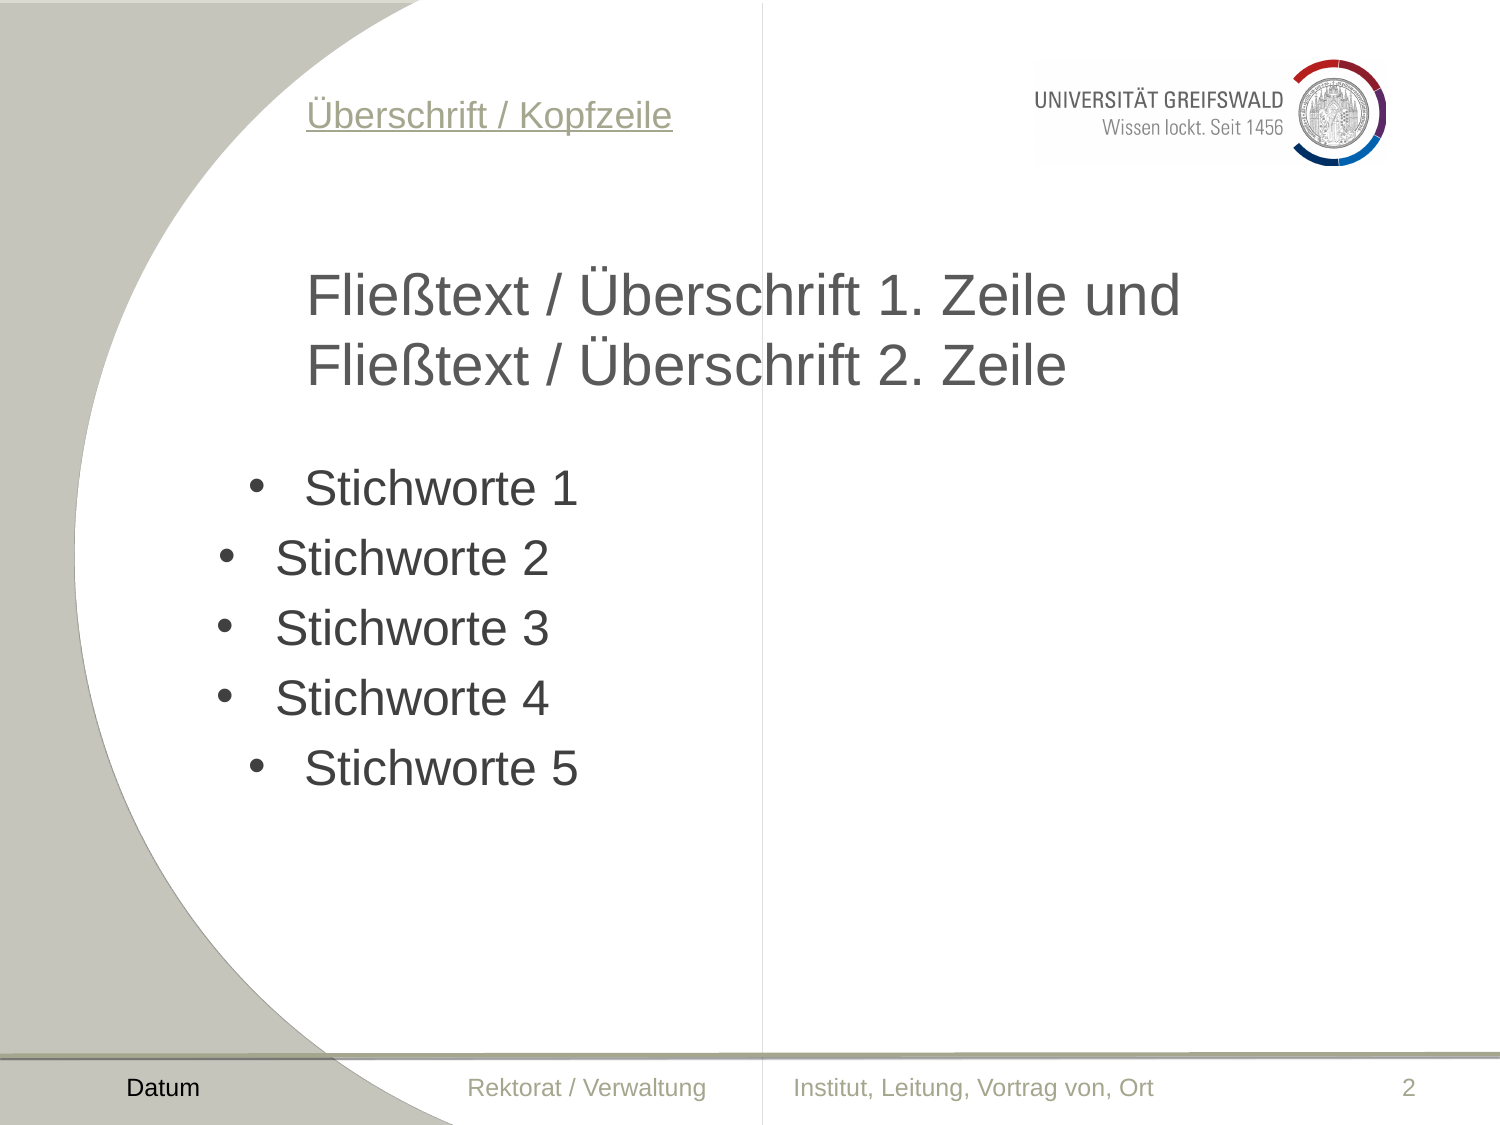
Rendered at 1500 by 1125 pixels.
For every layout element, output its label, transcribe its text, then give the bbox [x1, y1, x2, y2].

text_box Fließtext / Überschrift 1. Zeile und Fließtext / Überschrift 2. Zeile [291, 249, 1416, 409]
text_box Stichworte 1 Stichworte 2 Stichworte 3 Stichworte 4 Stichworte 5 [187, 447, 1403, 1012]
text_box Überschrift / Kopfzeile [291, 83, 1121, 166]
